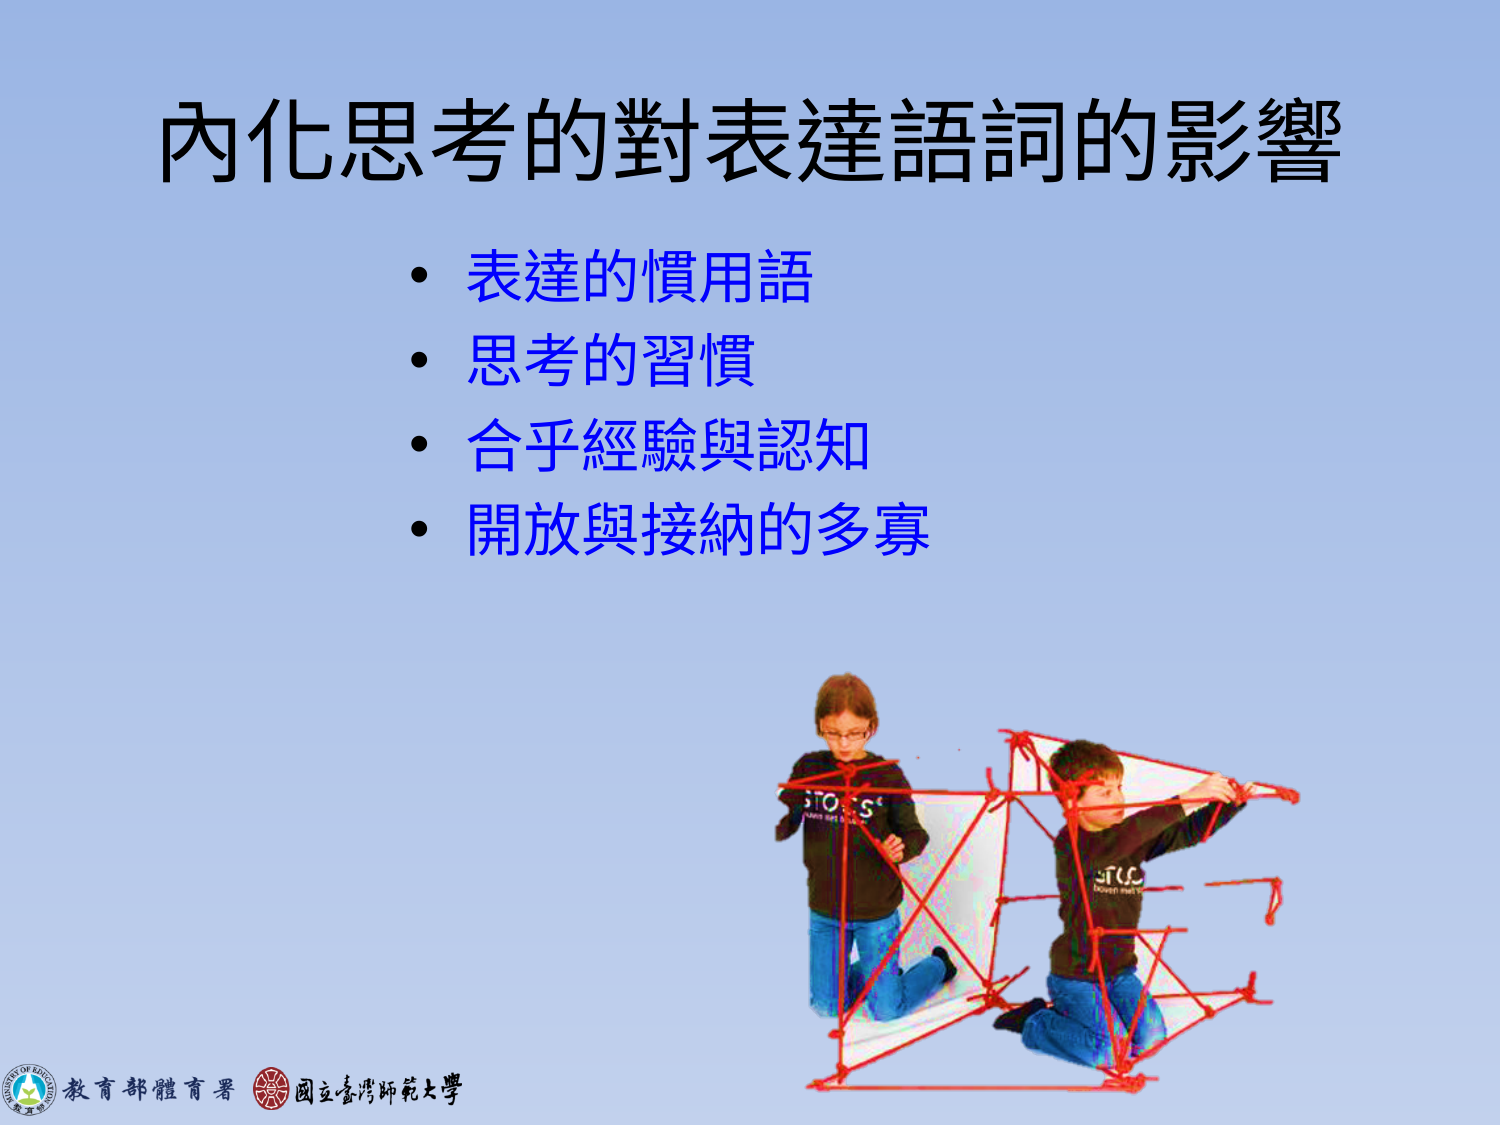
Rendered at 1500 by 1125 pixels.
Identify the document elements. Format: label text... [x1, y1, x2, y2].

title 內化思考的對表達語詞的影響 [75, 45, 1426, 233]
list 表達的慣用語 思考的習慣 合乎經驗與認知 開放與接納的多寡 [394, 232, 1162, 992]
picture [710, 544, 1368, 1125]
